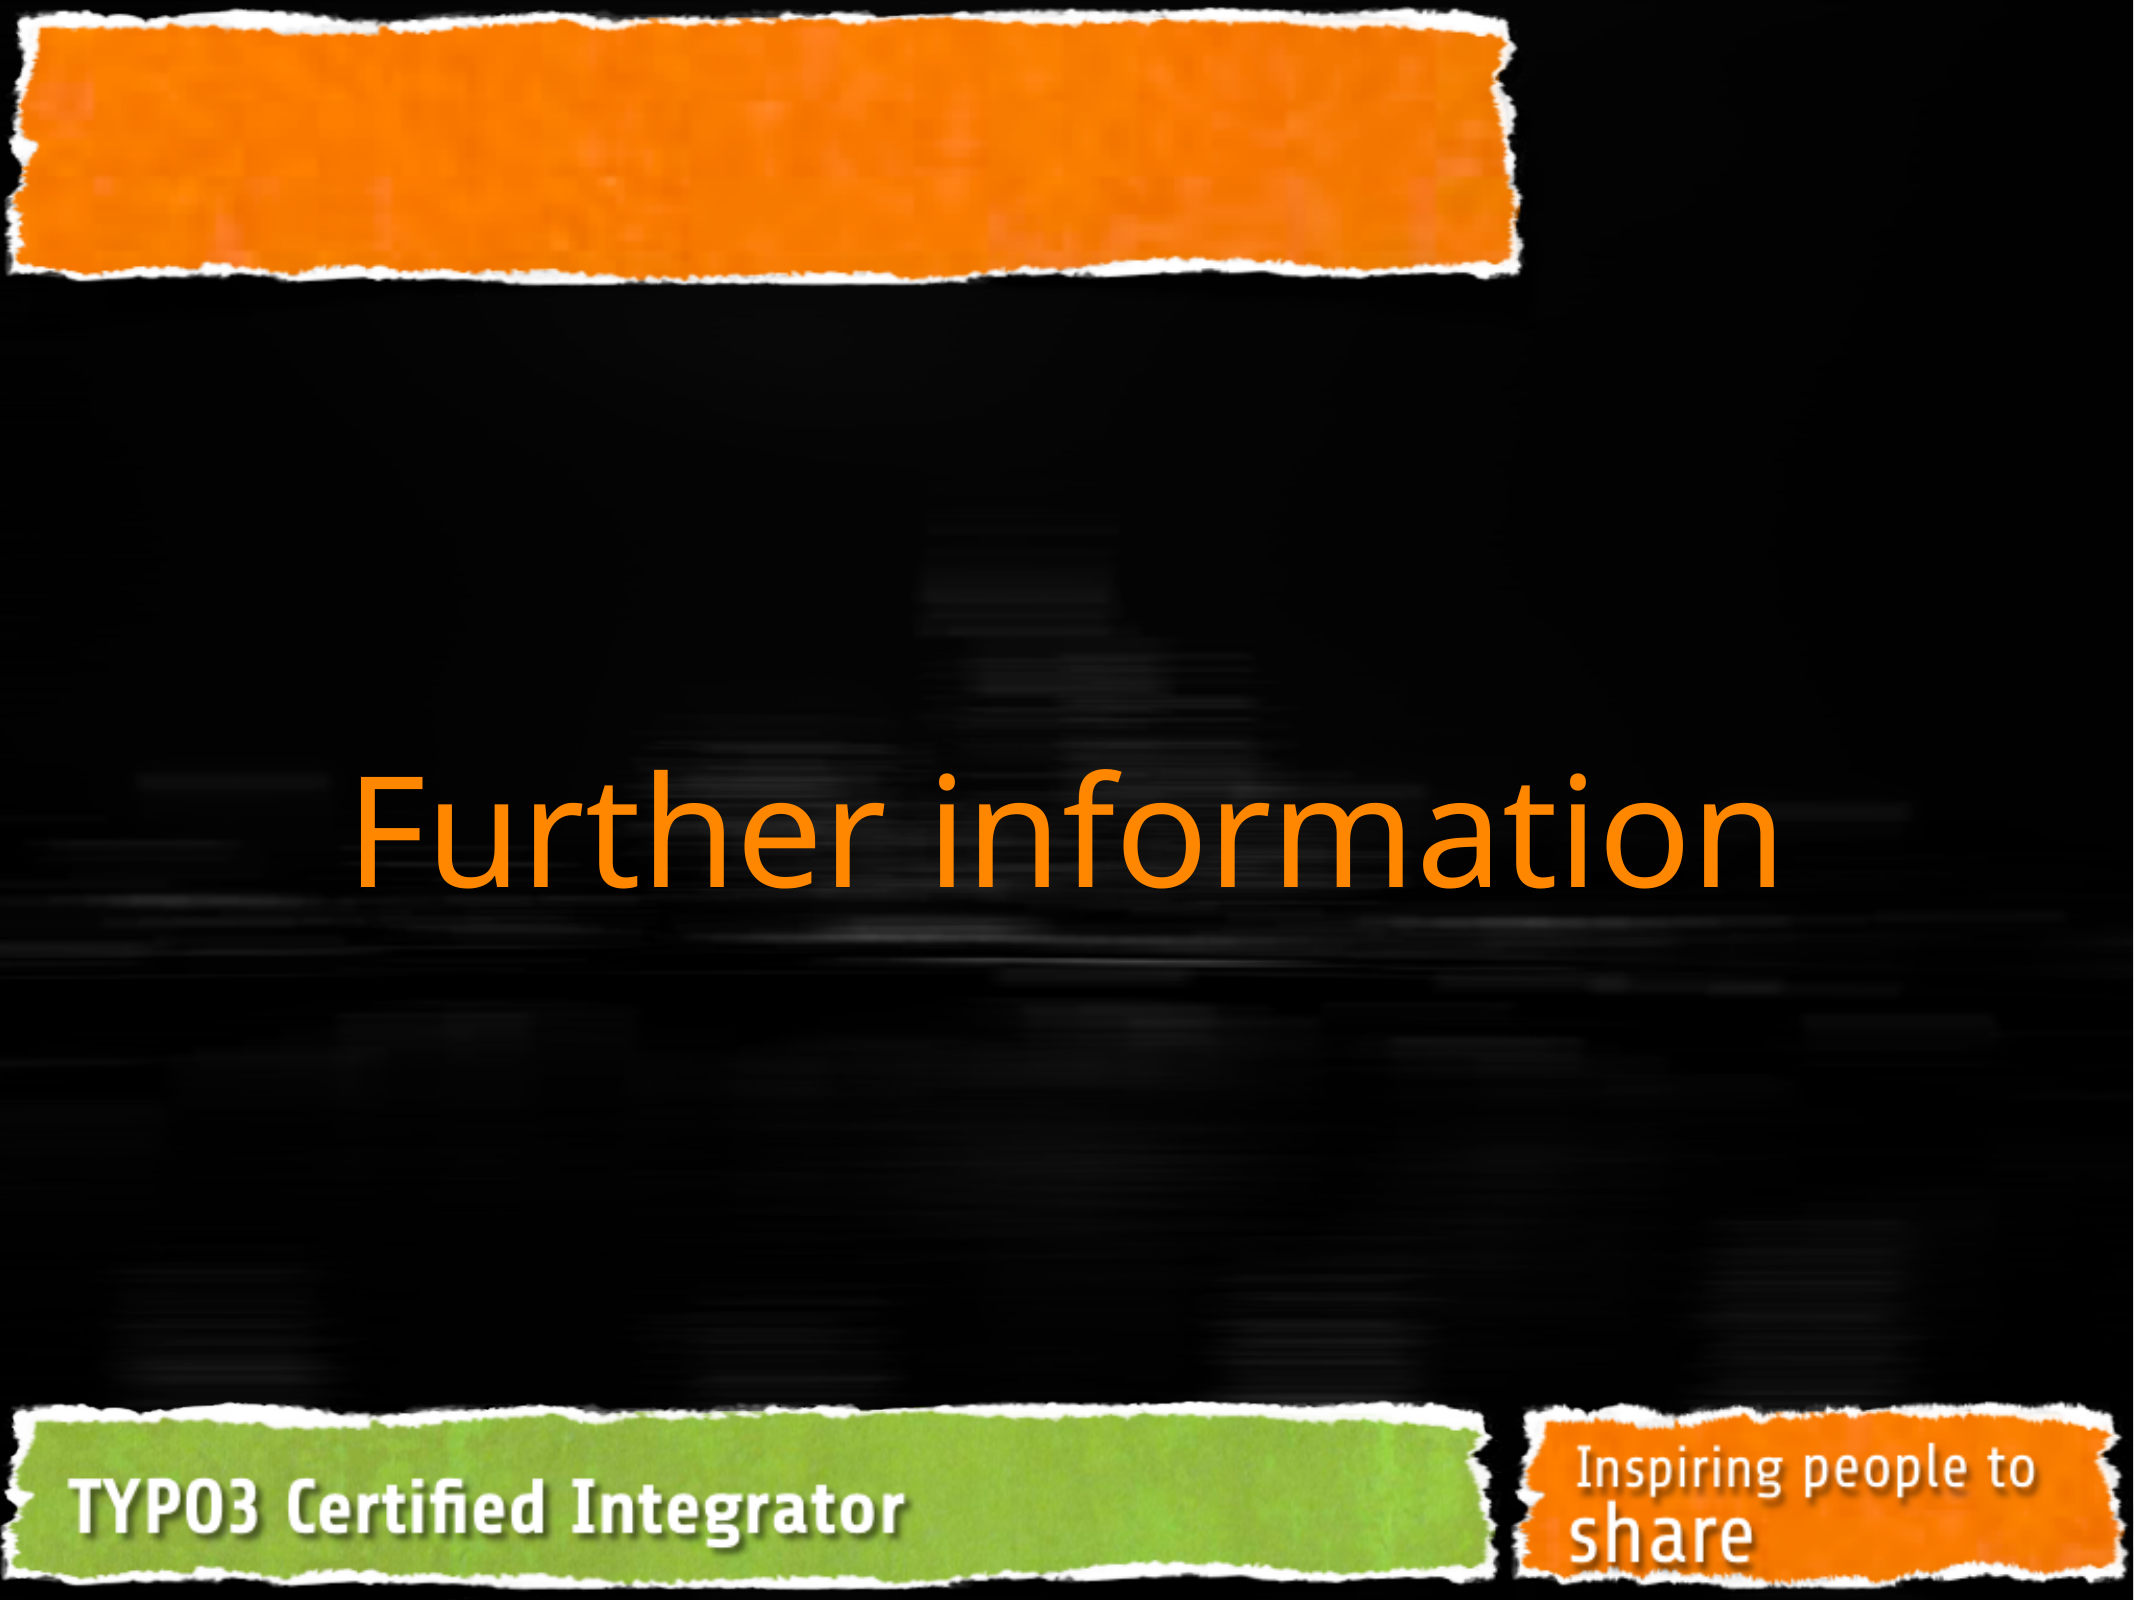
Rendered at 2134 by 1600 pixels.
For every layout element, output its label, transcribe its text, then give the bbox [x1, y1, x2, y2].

title Further information [208, 385, 1925, 928]
picture [0, 0, 2134, 1600]
